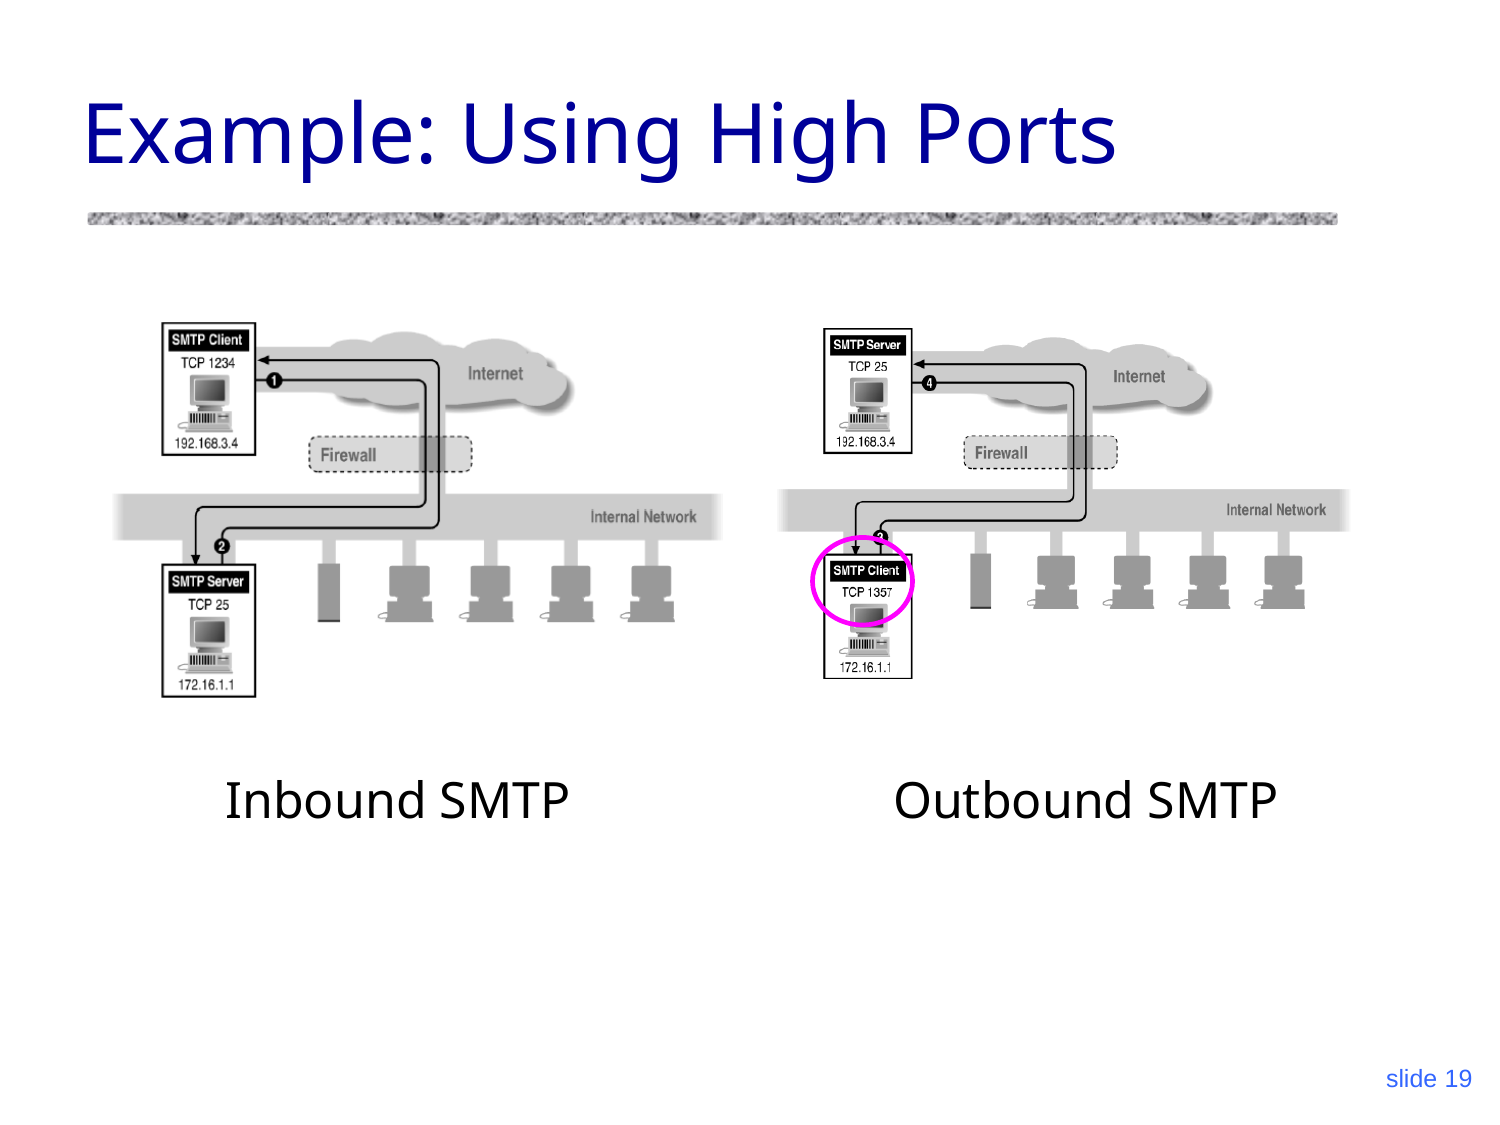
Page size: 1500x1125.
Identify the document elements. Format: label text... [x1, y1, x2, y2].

picture [99, 310, 726, 713]
text_box Example: Using High Ports [66, 37, 1342, 188]
text_box Outbound SMTP [878, 762, 1294, 838]
picture [774, 305, 1351, 700]
text_box slide <number> [1174, 1025, 1488, 1101]
text_box Inbound SMTP [210, 762, 586, 838]
picture [87, 212, 1338, 226]
